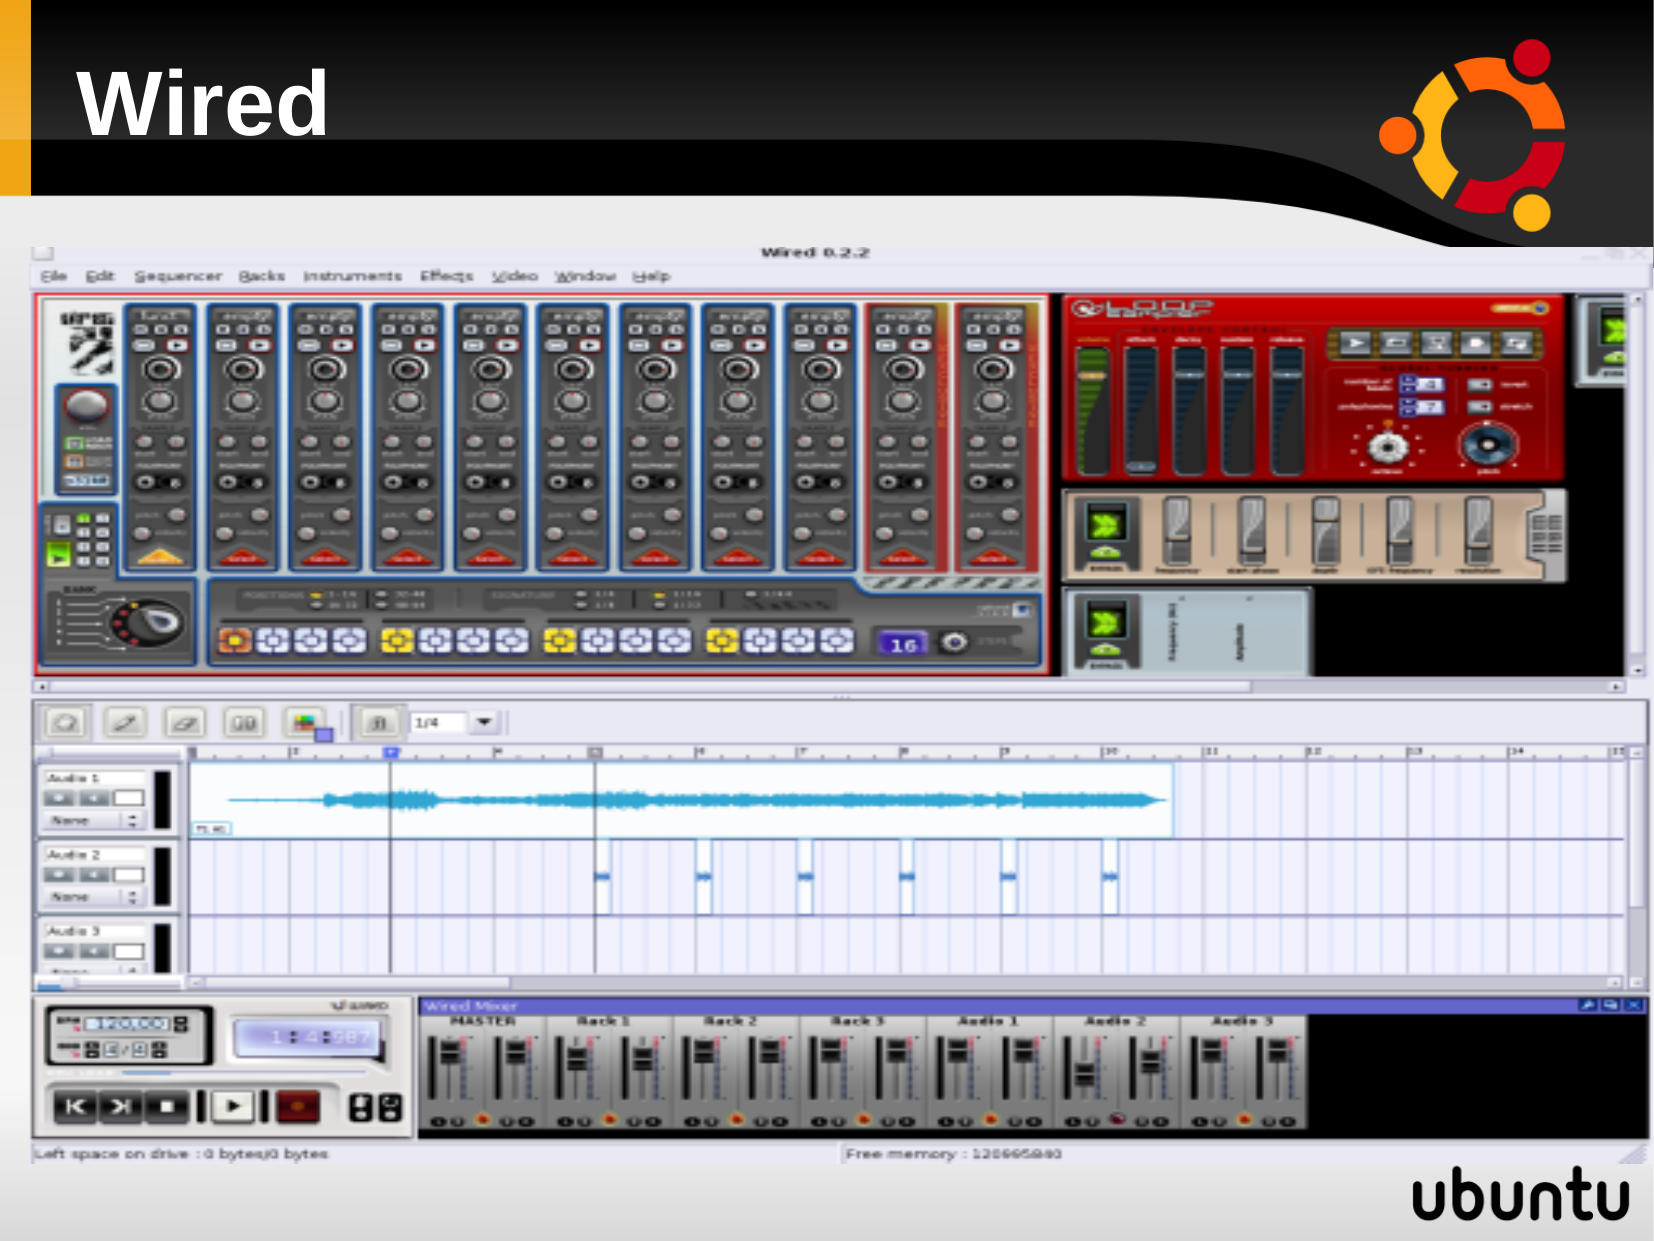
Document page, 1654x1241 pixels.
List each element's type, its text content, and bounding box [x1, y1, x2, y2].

title Wired [76, 7, 1565, 200]
picture [0, 0, 1654, 1241]
